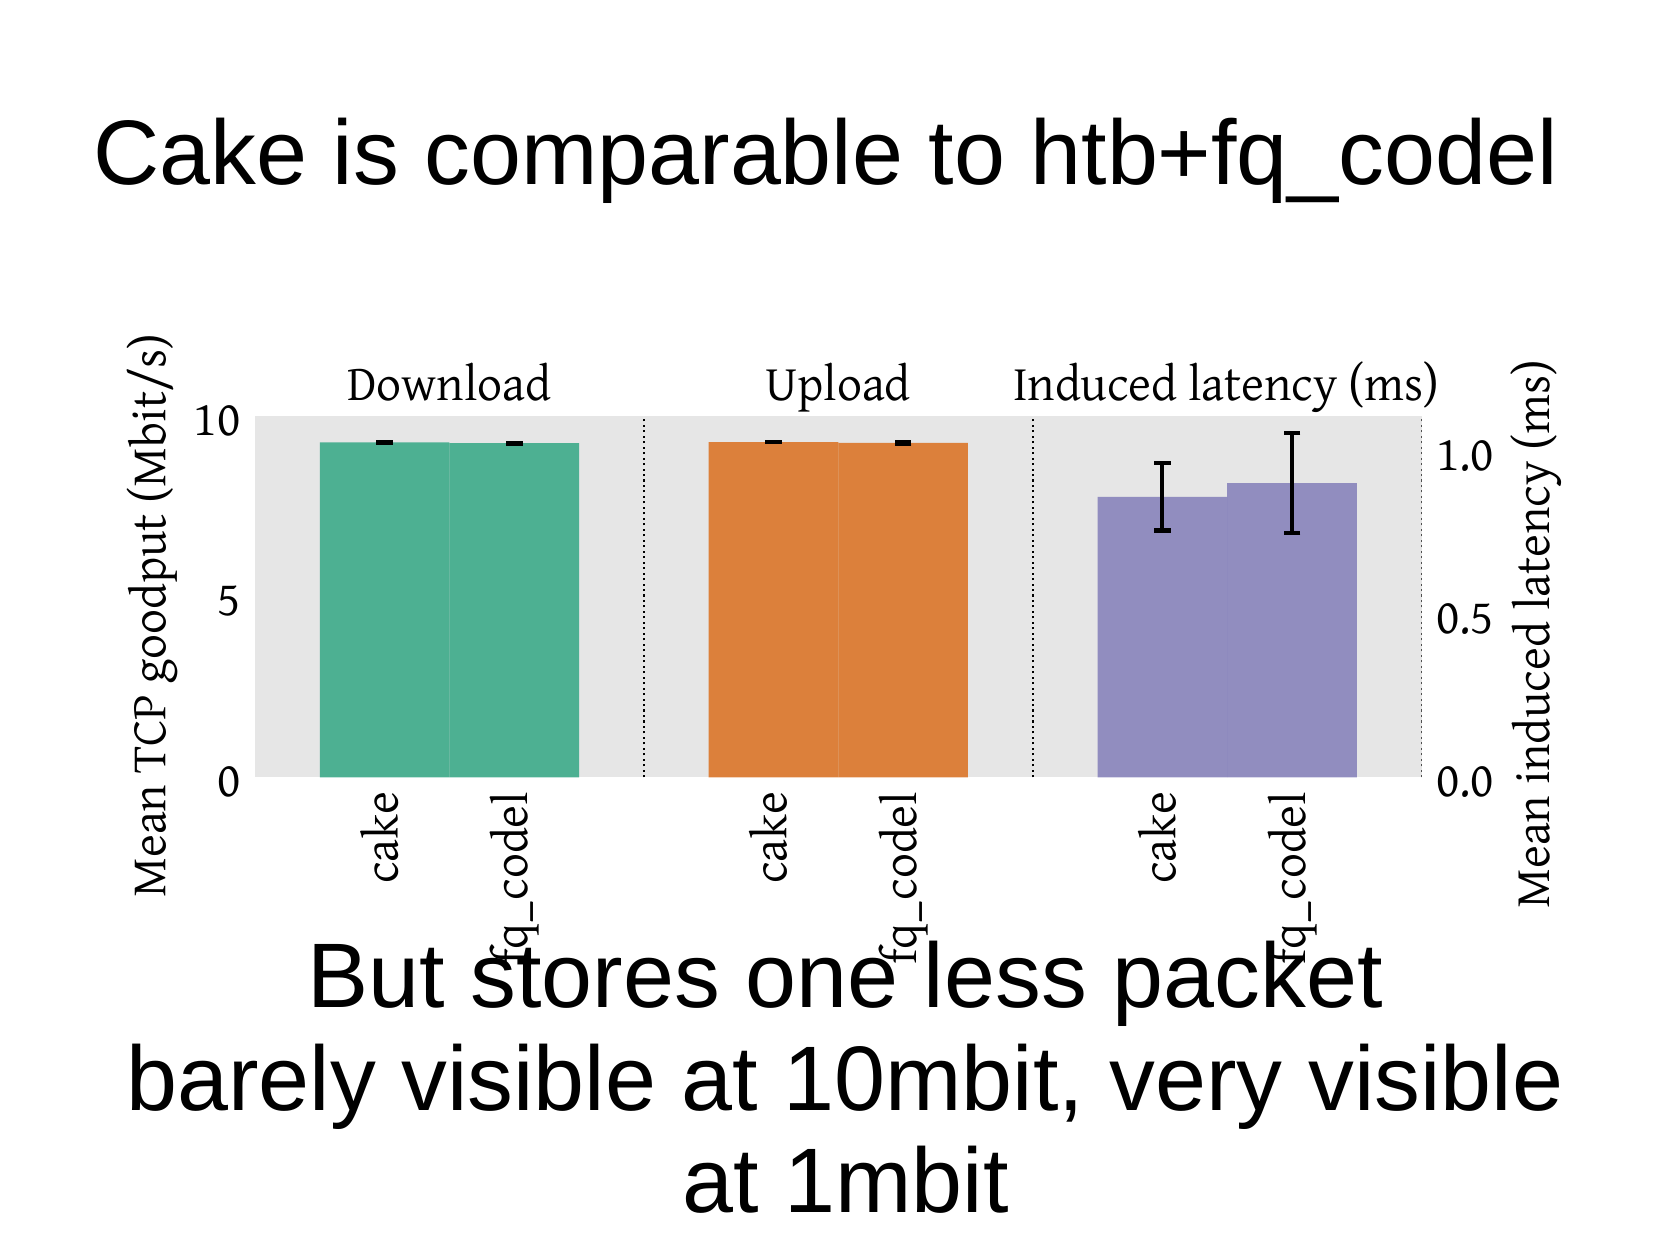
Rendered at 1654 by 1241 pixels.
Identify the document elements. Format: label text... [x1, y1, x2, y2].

picture [82, 335, 1571, 964]
title But stores one less packet barely visible at 10mbit, very visible at 1mbit [101, 924, 1591, 1233]
title Cake is comparable to htb+fq_codel [82, 49, 1571, 257]
